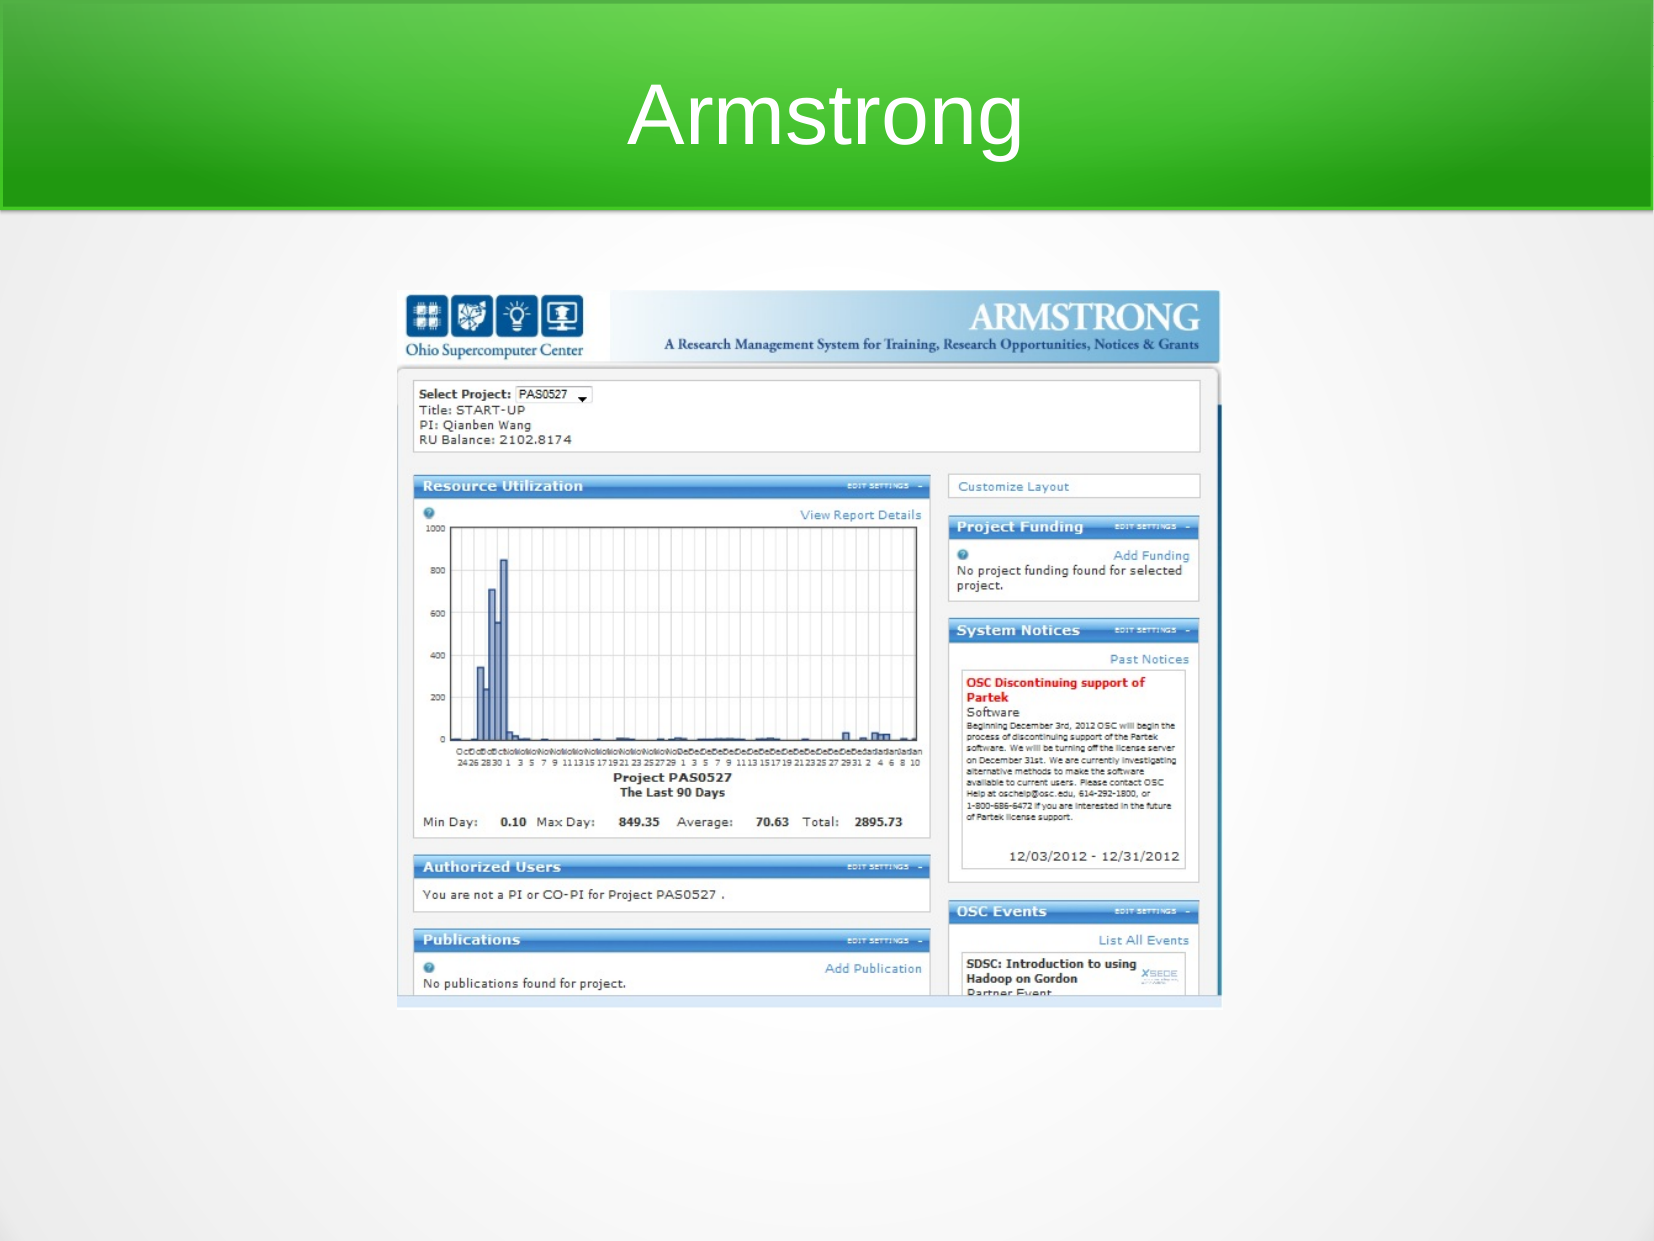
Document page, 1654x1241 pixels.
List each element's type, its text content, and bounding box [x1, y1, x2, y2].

picture [397, 290, 1223, 1010]
title Armstrong [82, 49, 1571, 179]
